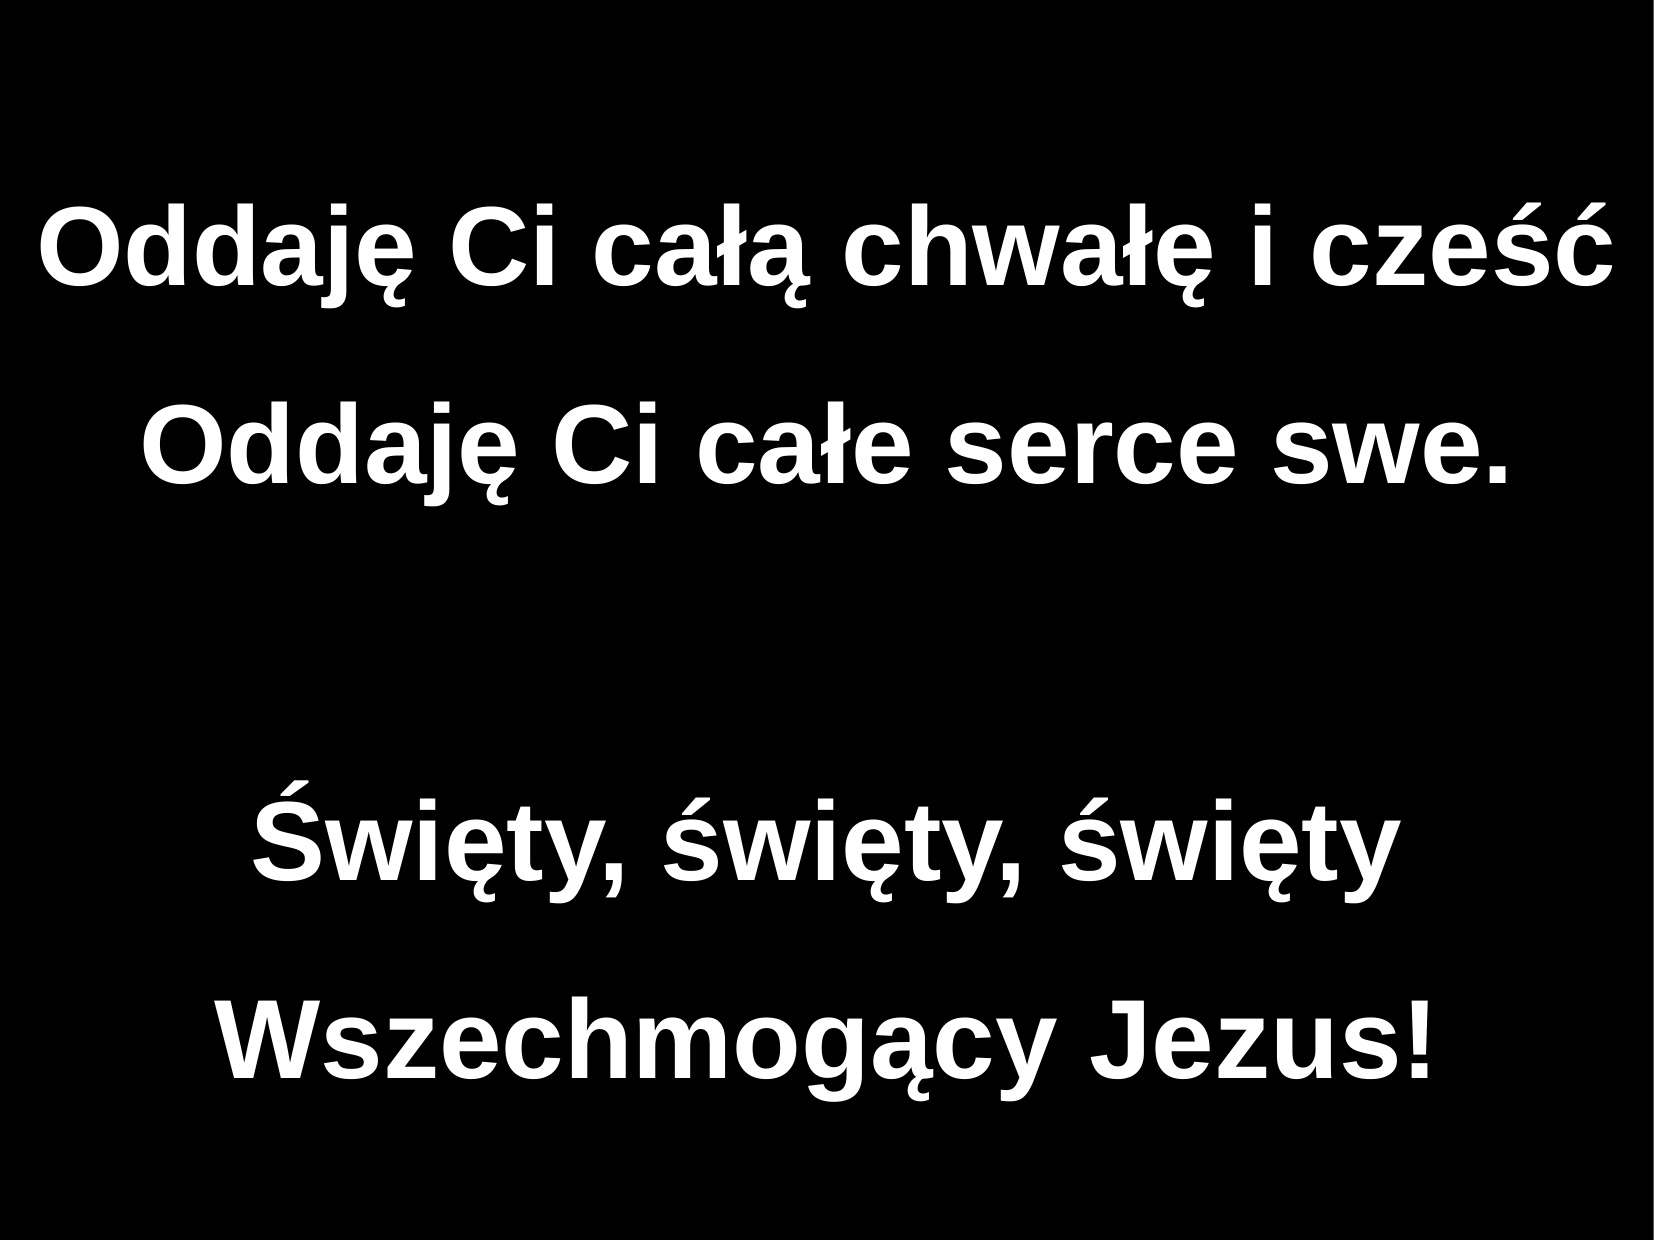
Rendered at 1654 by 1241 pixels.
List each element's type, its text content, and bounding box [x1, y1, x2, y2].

subtitle Oddaję Ci całą chwałę i cześć Oddaję Ci całe serce swe. Święty, święty, święty Wszechmogący Jezus! [0, 143, 1654, 1097]
